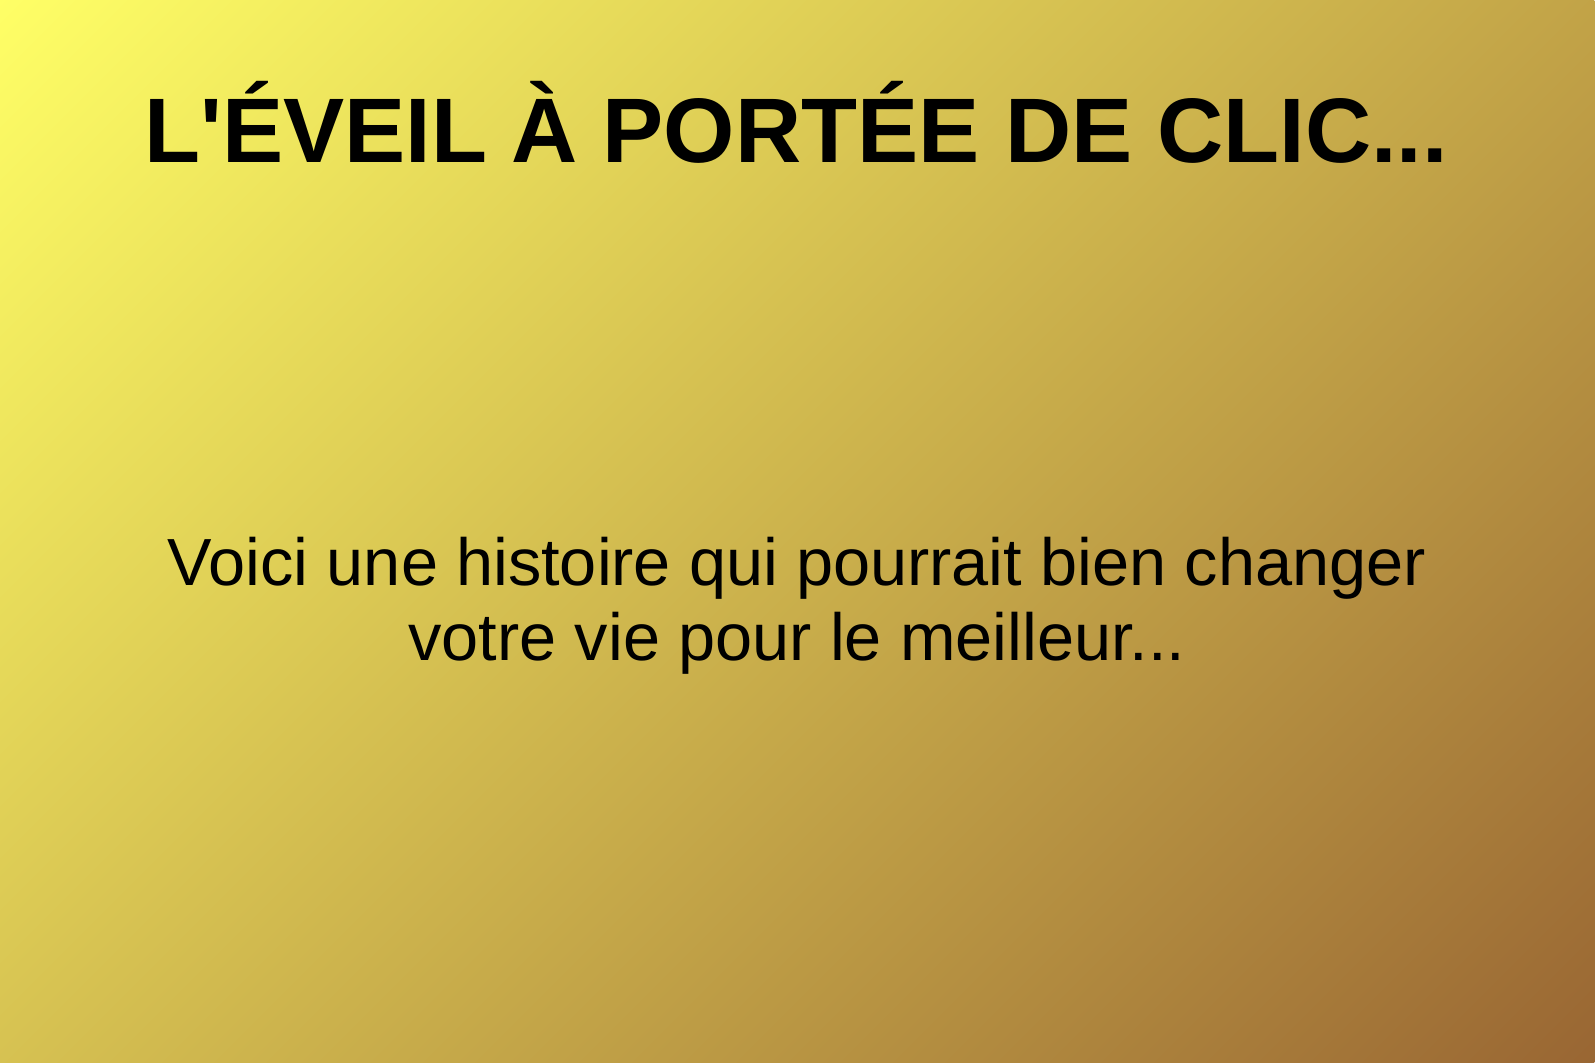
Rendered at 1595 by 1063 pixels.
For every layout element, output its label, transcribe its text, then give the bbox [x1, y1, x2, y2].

text_box L'ÉVEIL À PORTÉE DE CLIC... [79, 72, 1515, 190]
text_box Voici une histoire qui pourrait bien changer votre vie pour le meilleur... [79, 517, 1515, 682]
